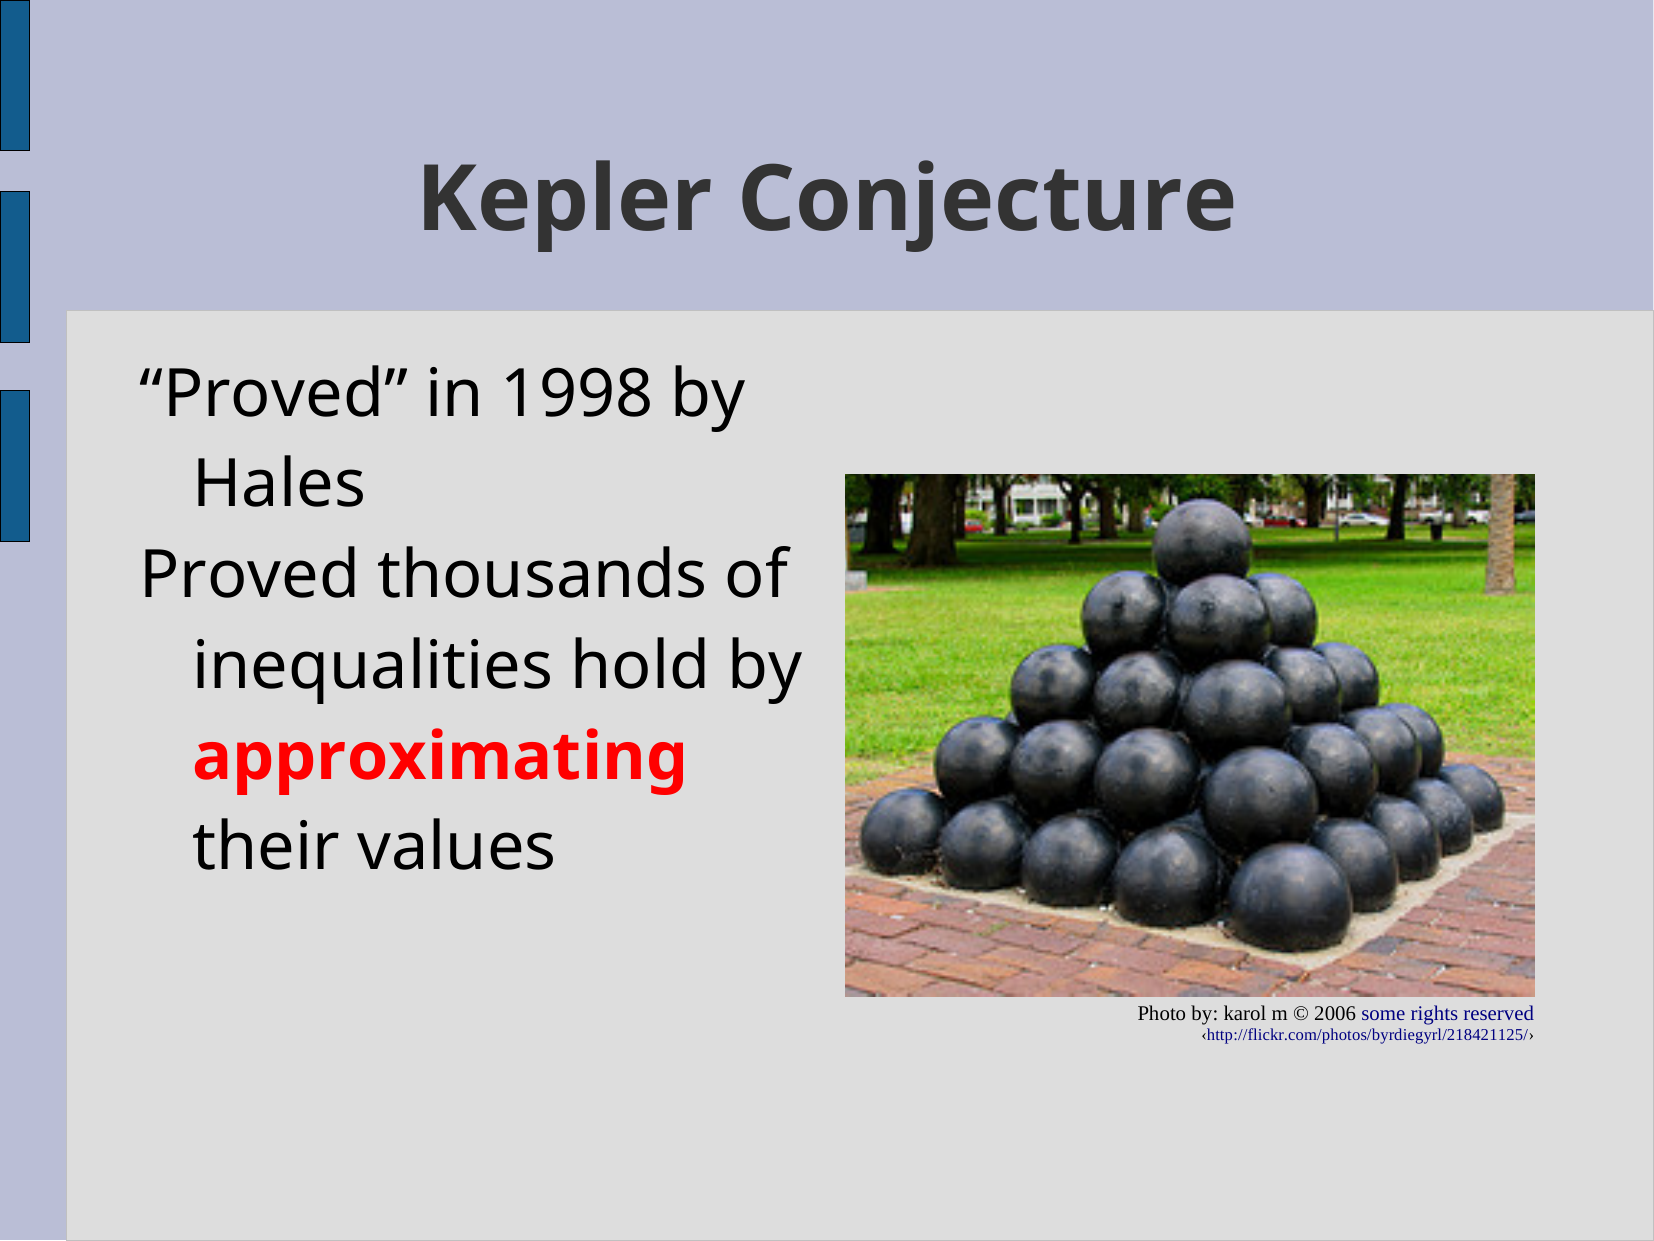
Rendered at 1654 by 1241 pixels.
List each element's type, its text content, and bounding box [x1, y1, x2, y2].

picture [845, 474, 1535, 997]
list “Proved” in 1998 by Hales Proved thousands of inequalities hold by approximating their values [121, 344, 811, 1127]
title Kepler Conjecture [121, 91, 1534, 299]
